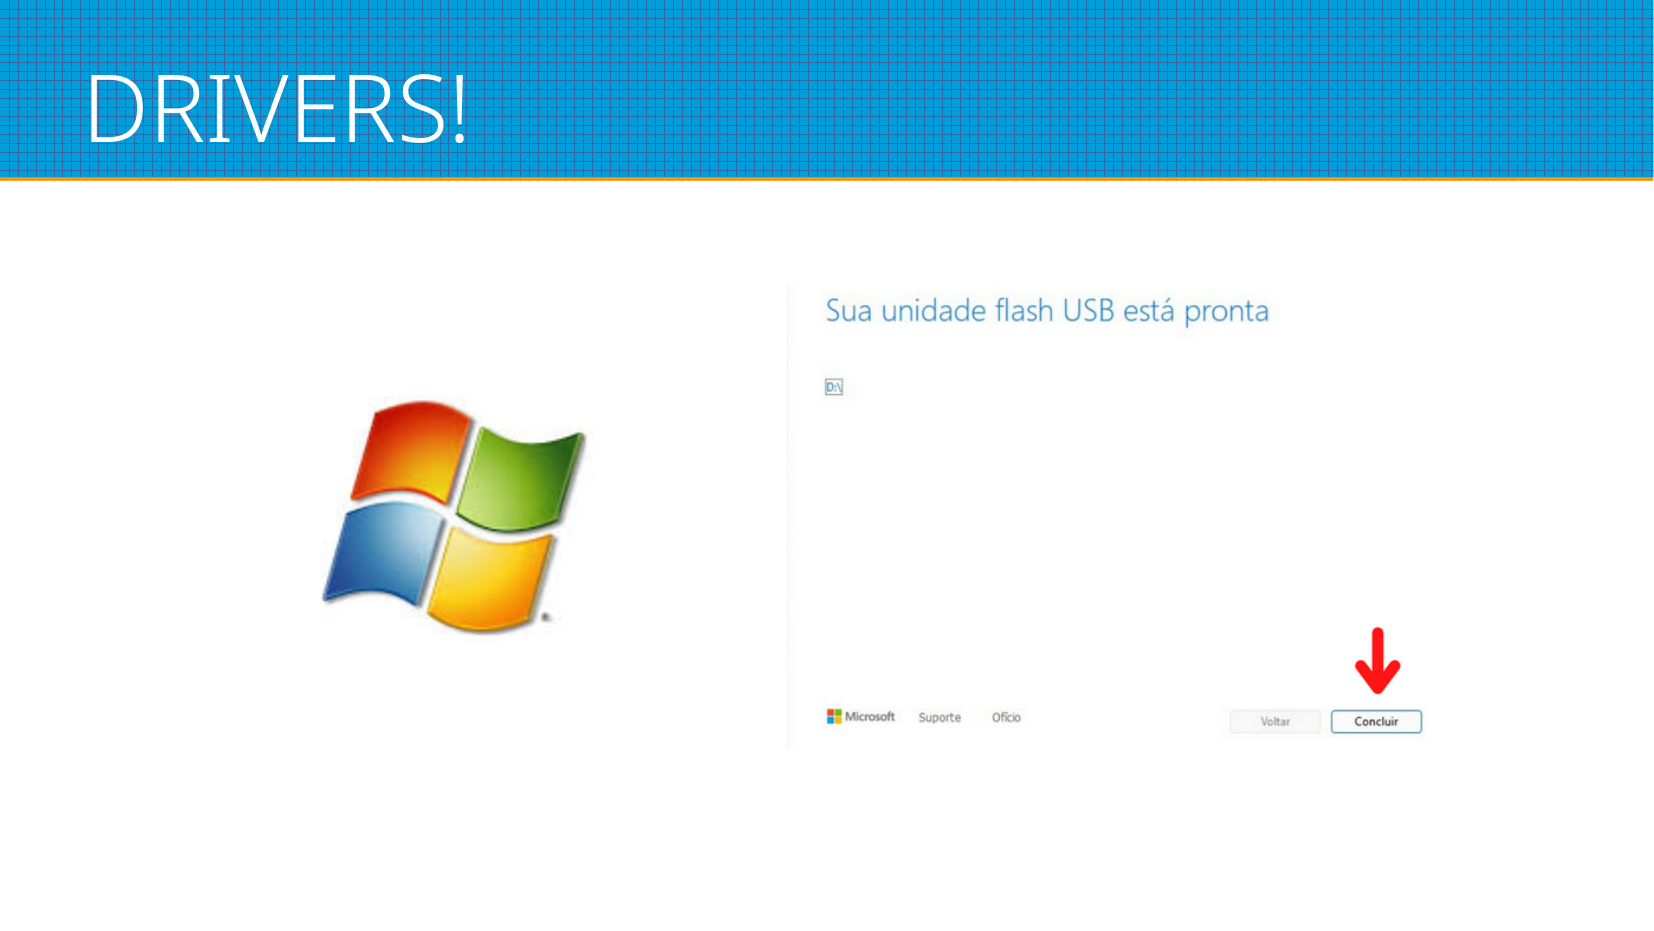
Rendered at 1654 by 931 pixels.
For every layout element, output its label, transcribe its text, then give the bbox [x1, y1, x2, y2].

title DRIVERS! [82, 14, 1571, 171]
picture [225, 299, 676, 751]
picture [787, 284, 1452, 751]
